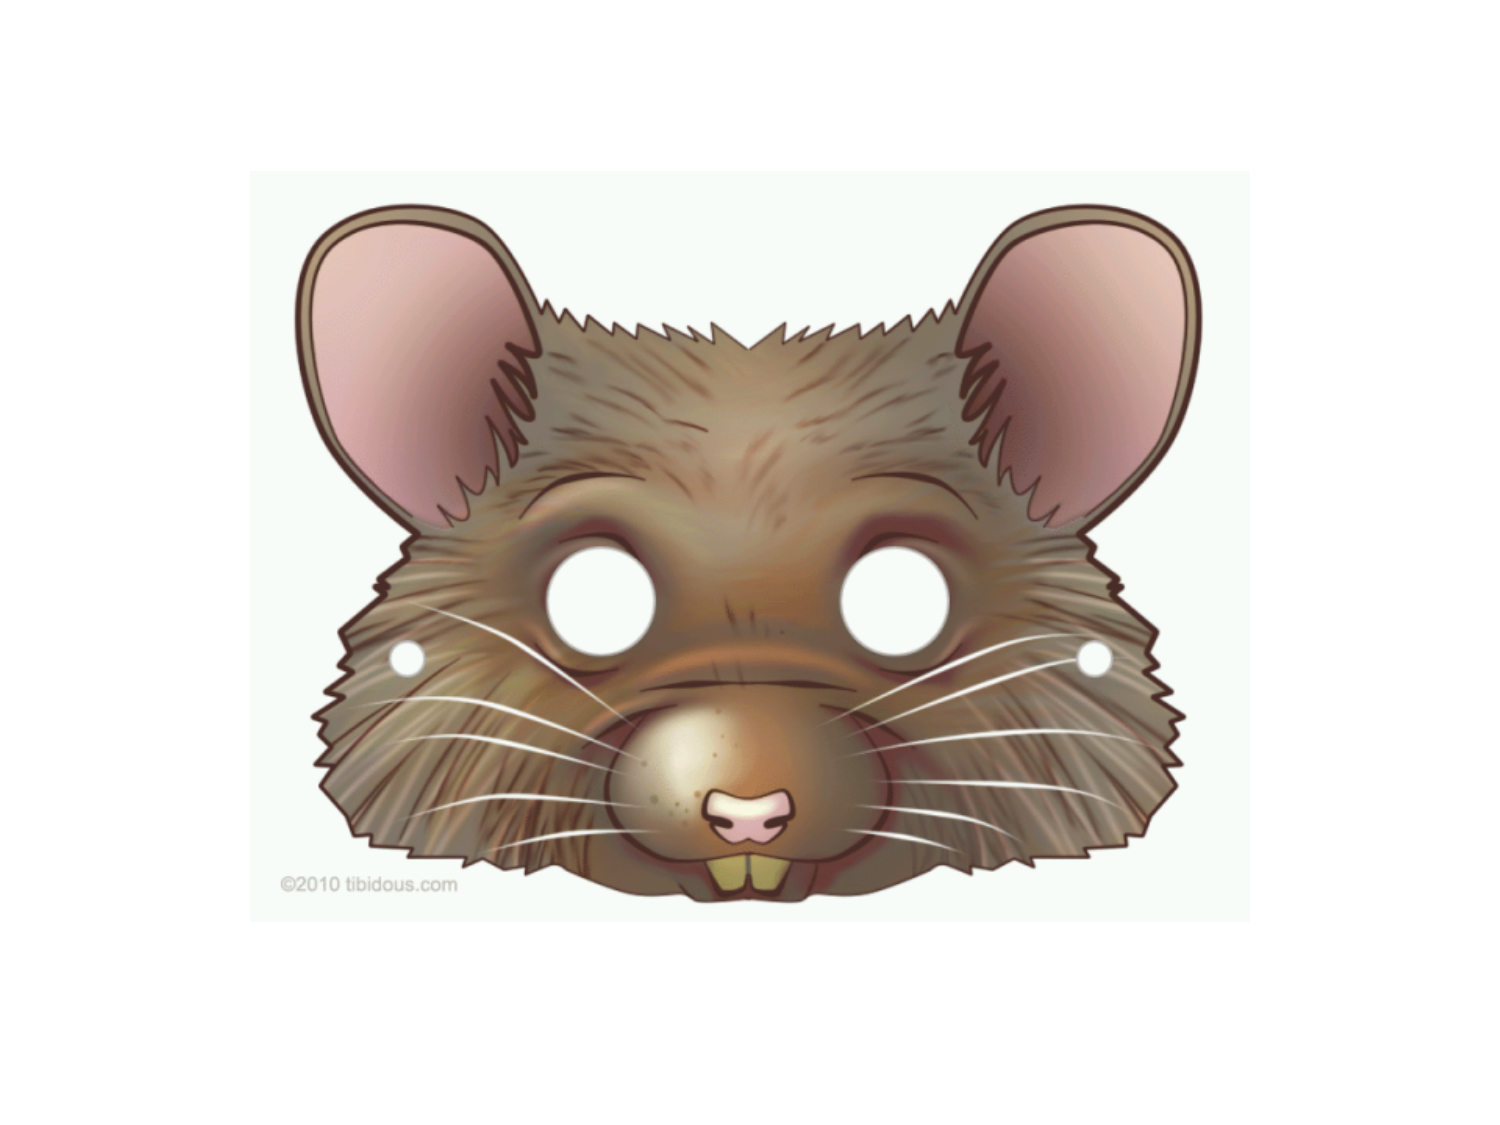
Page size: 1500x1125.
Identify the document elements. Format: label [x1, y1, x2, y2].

picture [250, 171, 1250, 922]
